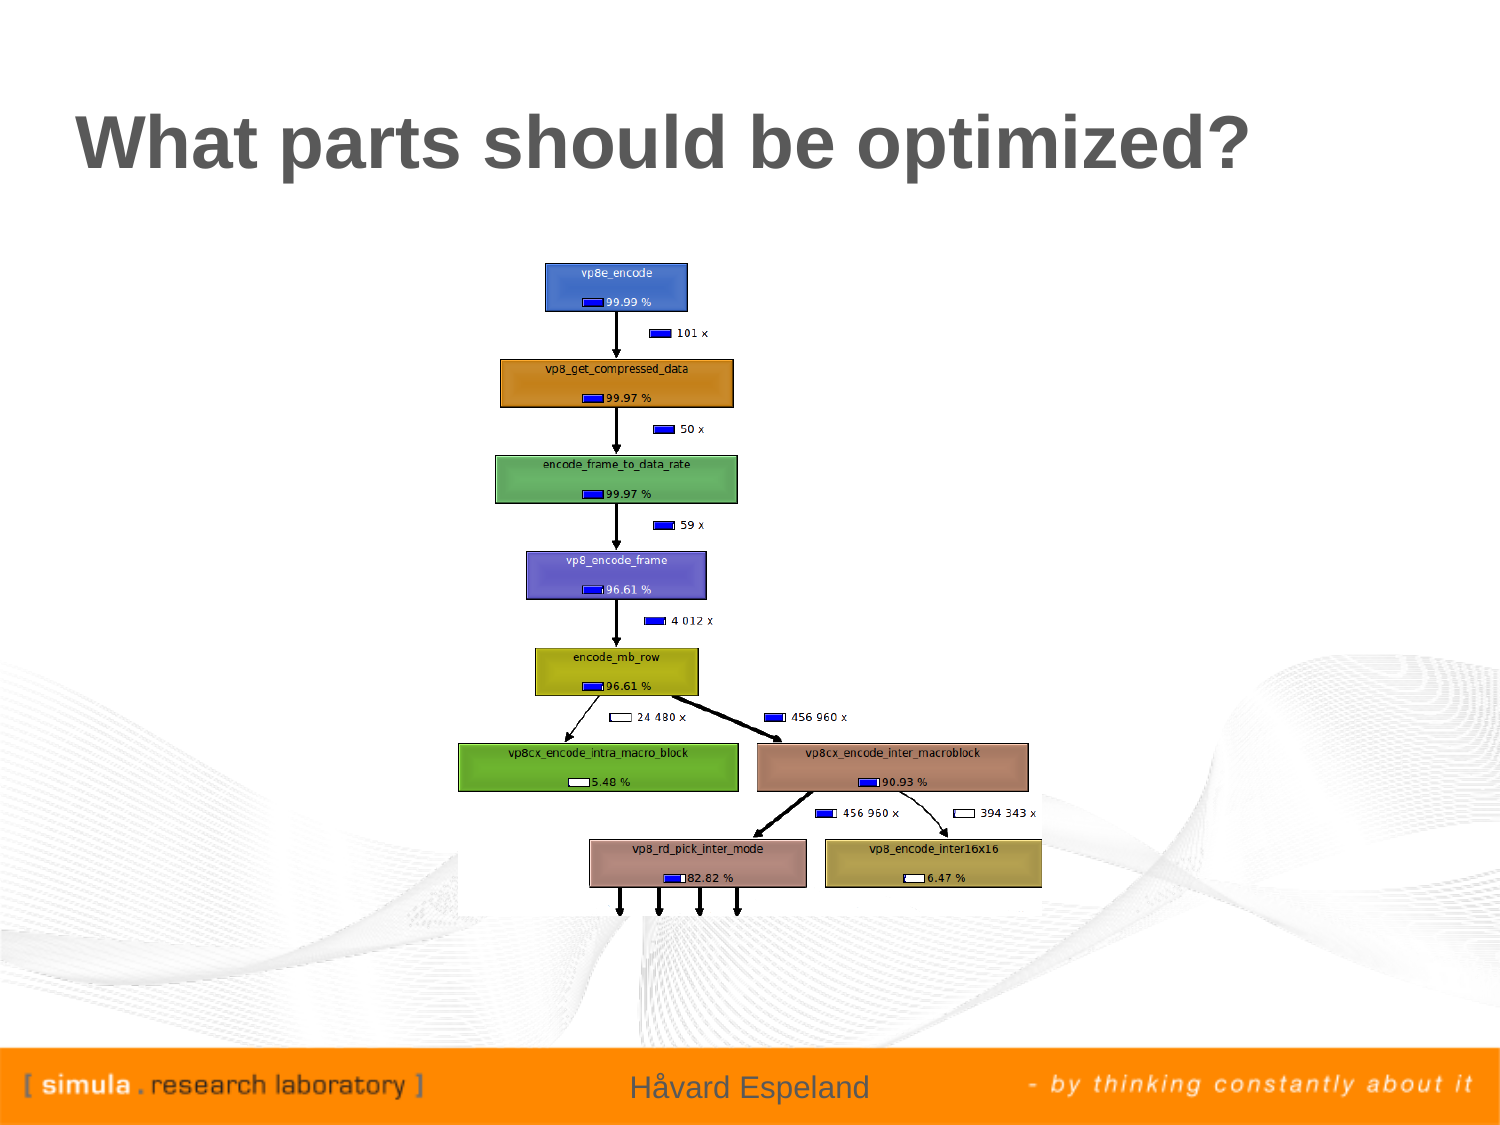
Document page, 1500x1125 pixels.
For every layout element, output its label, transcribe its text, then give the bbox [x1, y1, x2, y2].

picture [0, 263, 1500, 1125]
title What parts should be optimized? [75, 44, 1425, 233]
